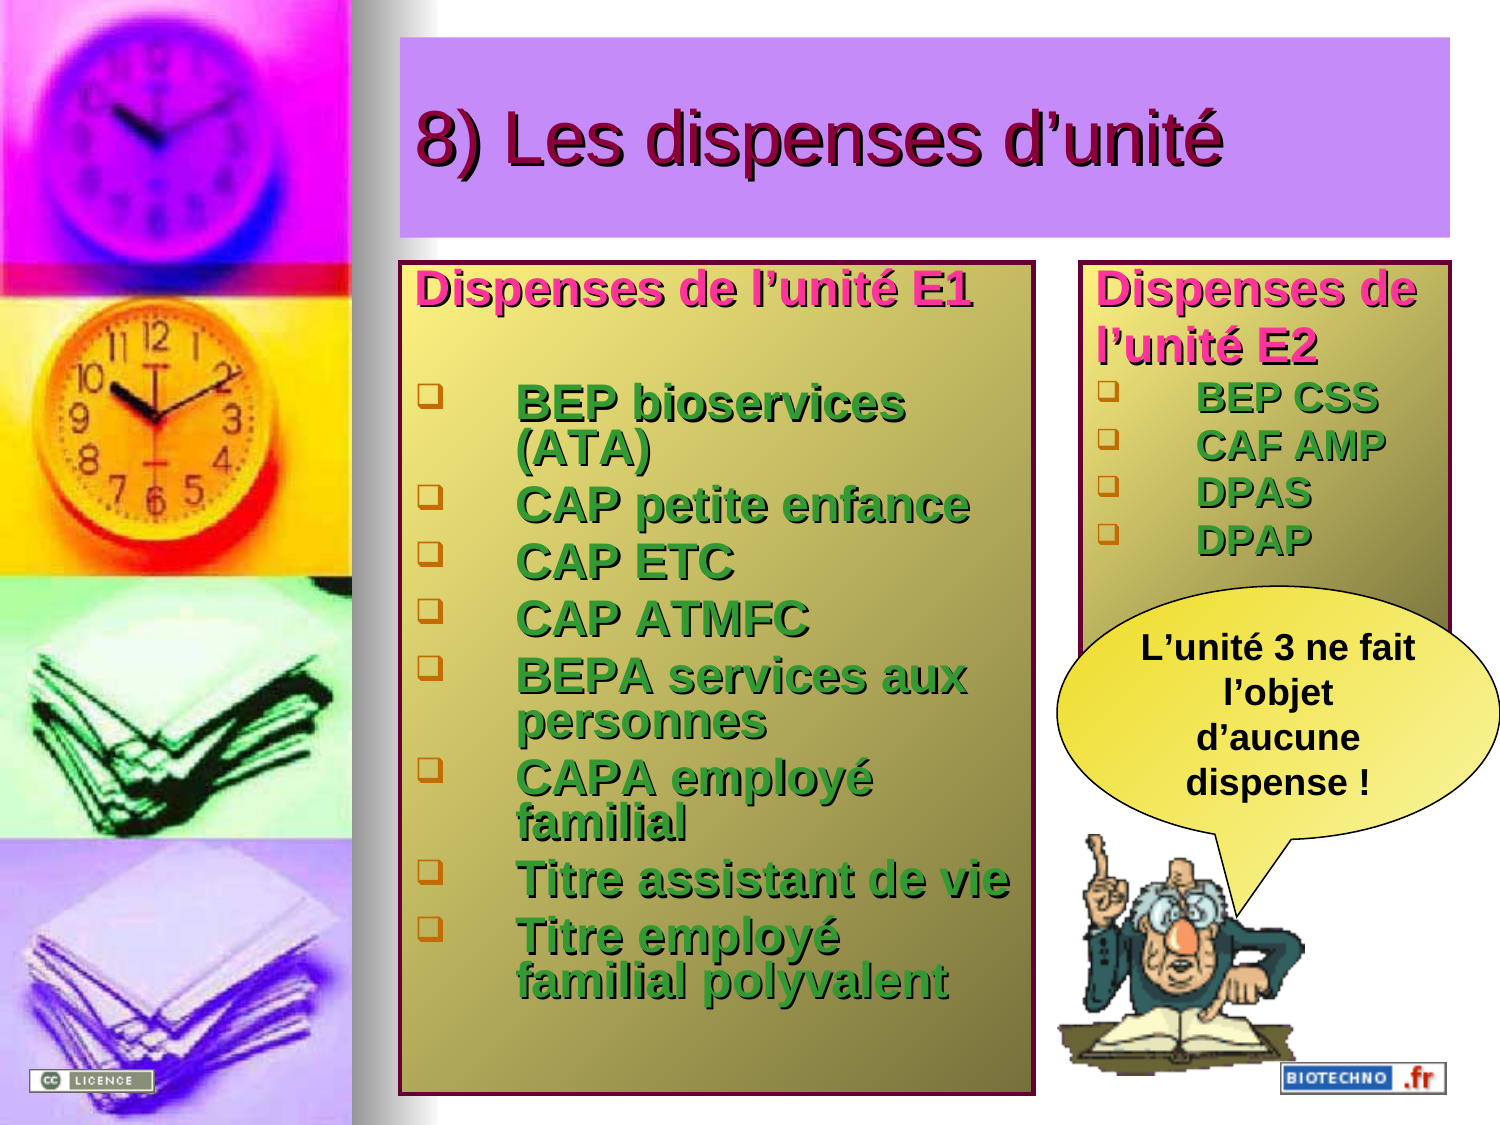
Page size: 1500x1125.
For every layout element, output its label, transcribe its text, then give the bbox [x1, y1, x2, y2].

list Dispenses de l’unité E2 BEP CSS CAF AMP DPAS DPAP [1080, 262, 1450, 655]
text_box L’unité 3 ne fait l’objet d’aucune dispense ! [1057, 586, 1500, 917]
picture [0, 0, 352, 1125]
list Dispenses de l’unité E1 BEP bioservices (ATA) CAP petite enfance CAP ETC CAP ATMFC BEPA services aux personnes CAPA employé familial Titre assistant de vie Titre employé familial polyvalent [399, 262, 1034, 1095]
title 8) Les dispenses d’unité [399, 37, 1450, 238]
picture [1057, 834, 1447, 1095]
